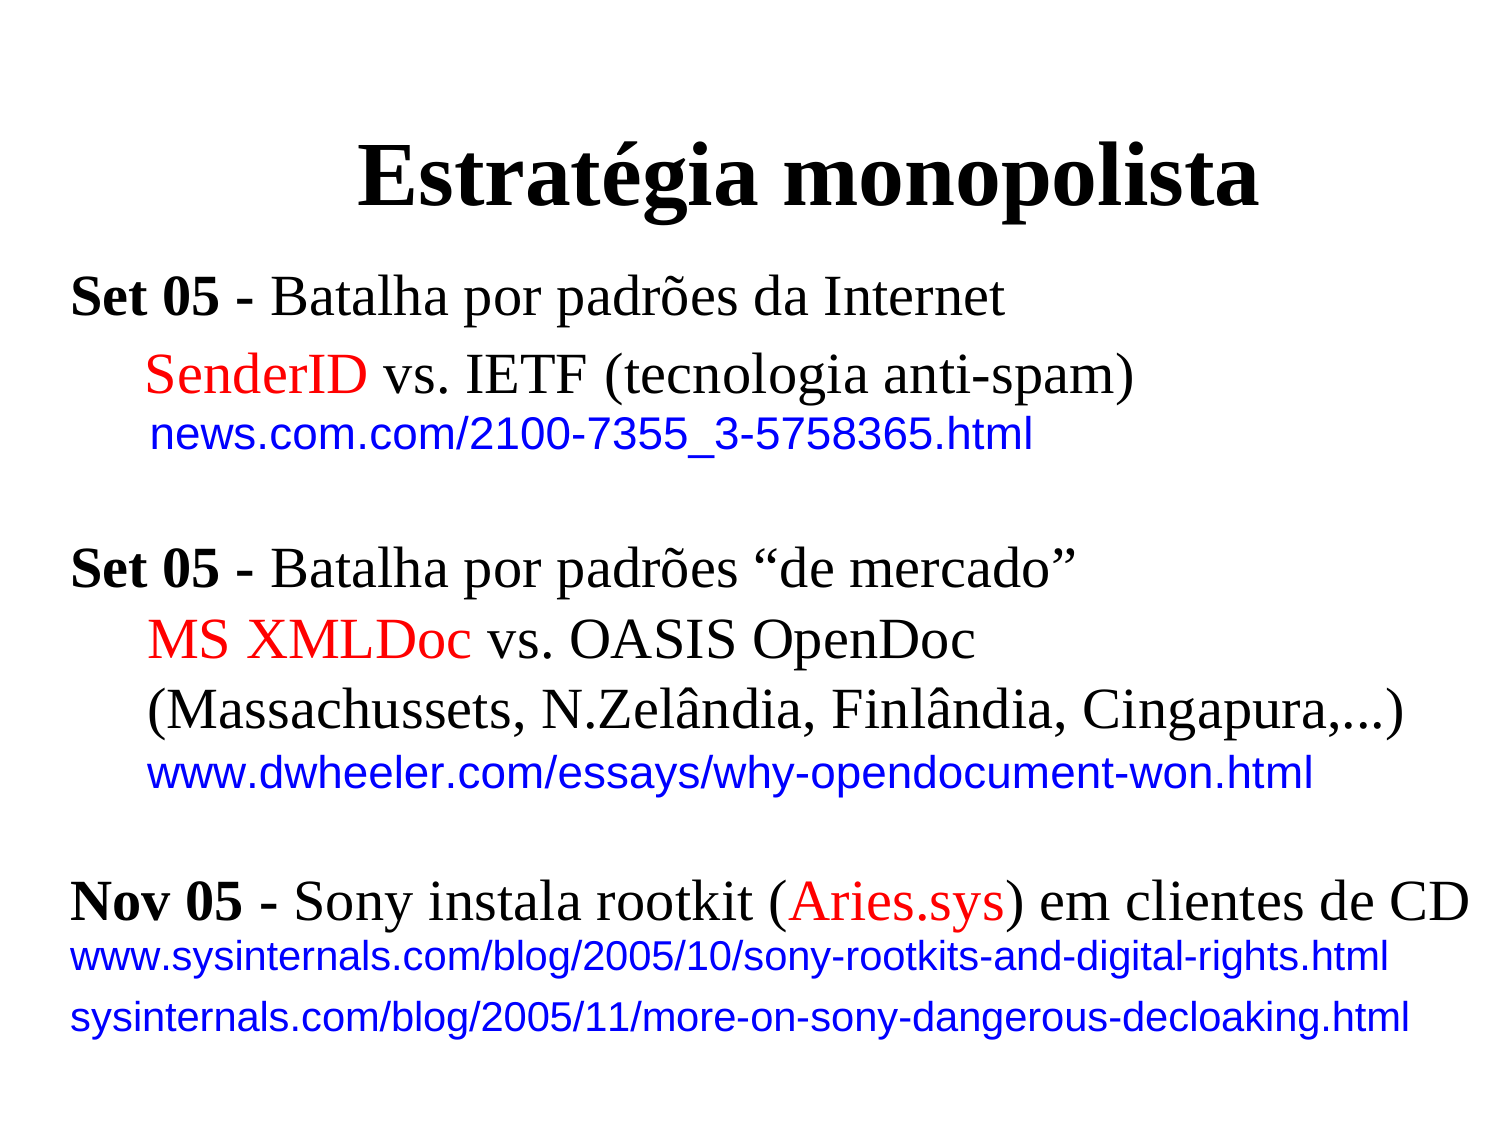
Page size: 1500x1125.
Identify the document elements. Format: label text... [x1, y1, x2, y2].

text_box Set 05 - Batalha por padrões da Internet SenderID vs. IETF (tecnologia anti-spam) news.com.com/2100-7355_3-5758365.html Set 05 - Batalha por padrões “de mercado” MS XMLDoc vs. OASIS OpenDoc (Massachussets, N.Zelândia, Finlândia, Cingapura,...) www.dwheeler.com/essays/why-opendocument-won.html Nov 05 - Sony instala rootkit (Aries.sys) em clientes de CD www.sysinternals.com/blog/2005/10/sony-rootkits-and-digital-rights.html sysinternals.com/blog/2005/11/more-on-sony-dangerous-decloaking.html [70, 263, 1500, 1060]
title Estratégia monopolista [93, 81, 1500, 269]
